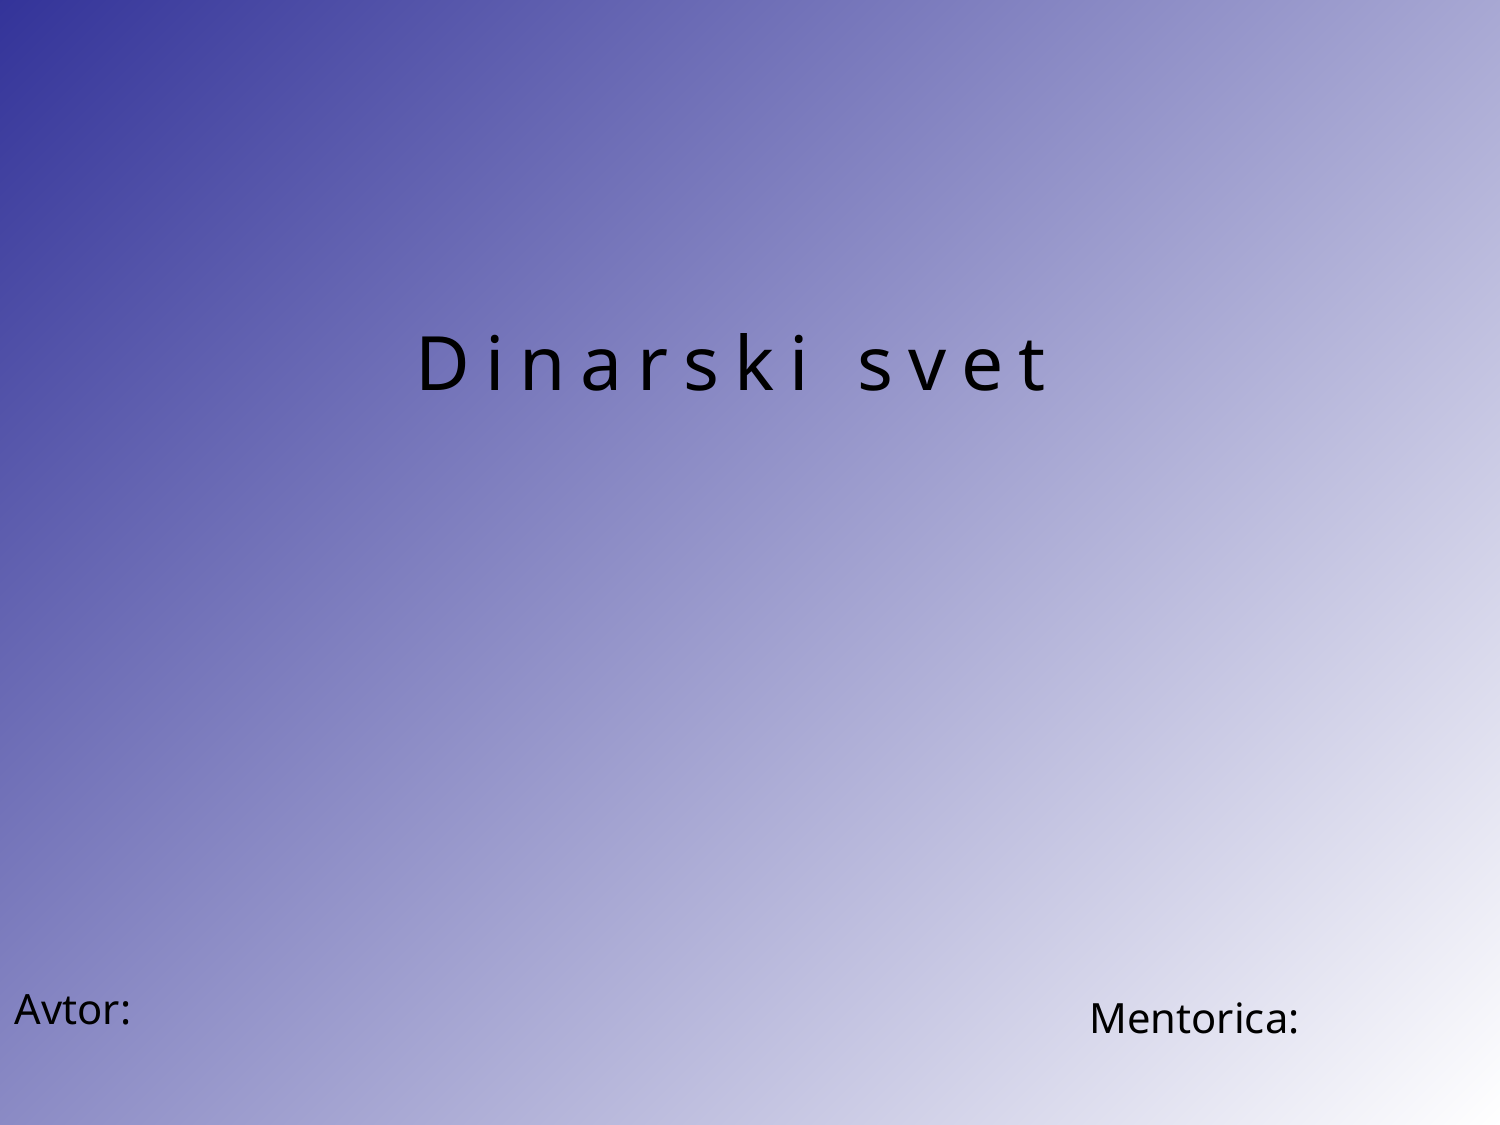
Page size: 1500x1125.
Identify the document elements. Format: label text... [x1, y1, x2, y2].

text_box Avtor: [0, 975, 288, 1111]
text_box Dinarski svet [174, 307, 1288, 638]
text_box Mentorica: [1074, 984, 1500, 1121]
